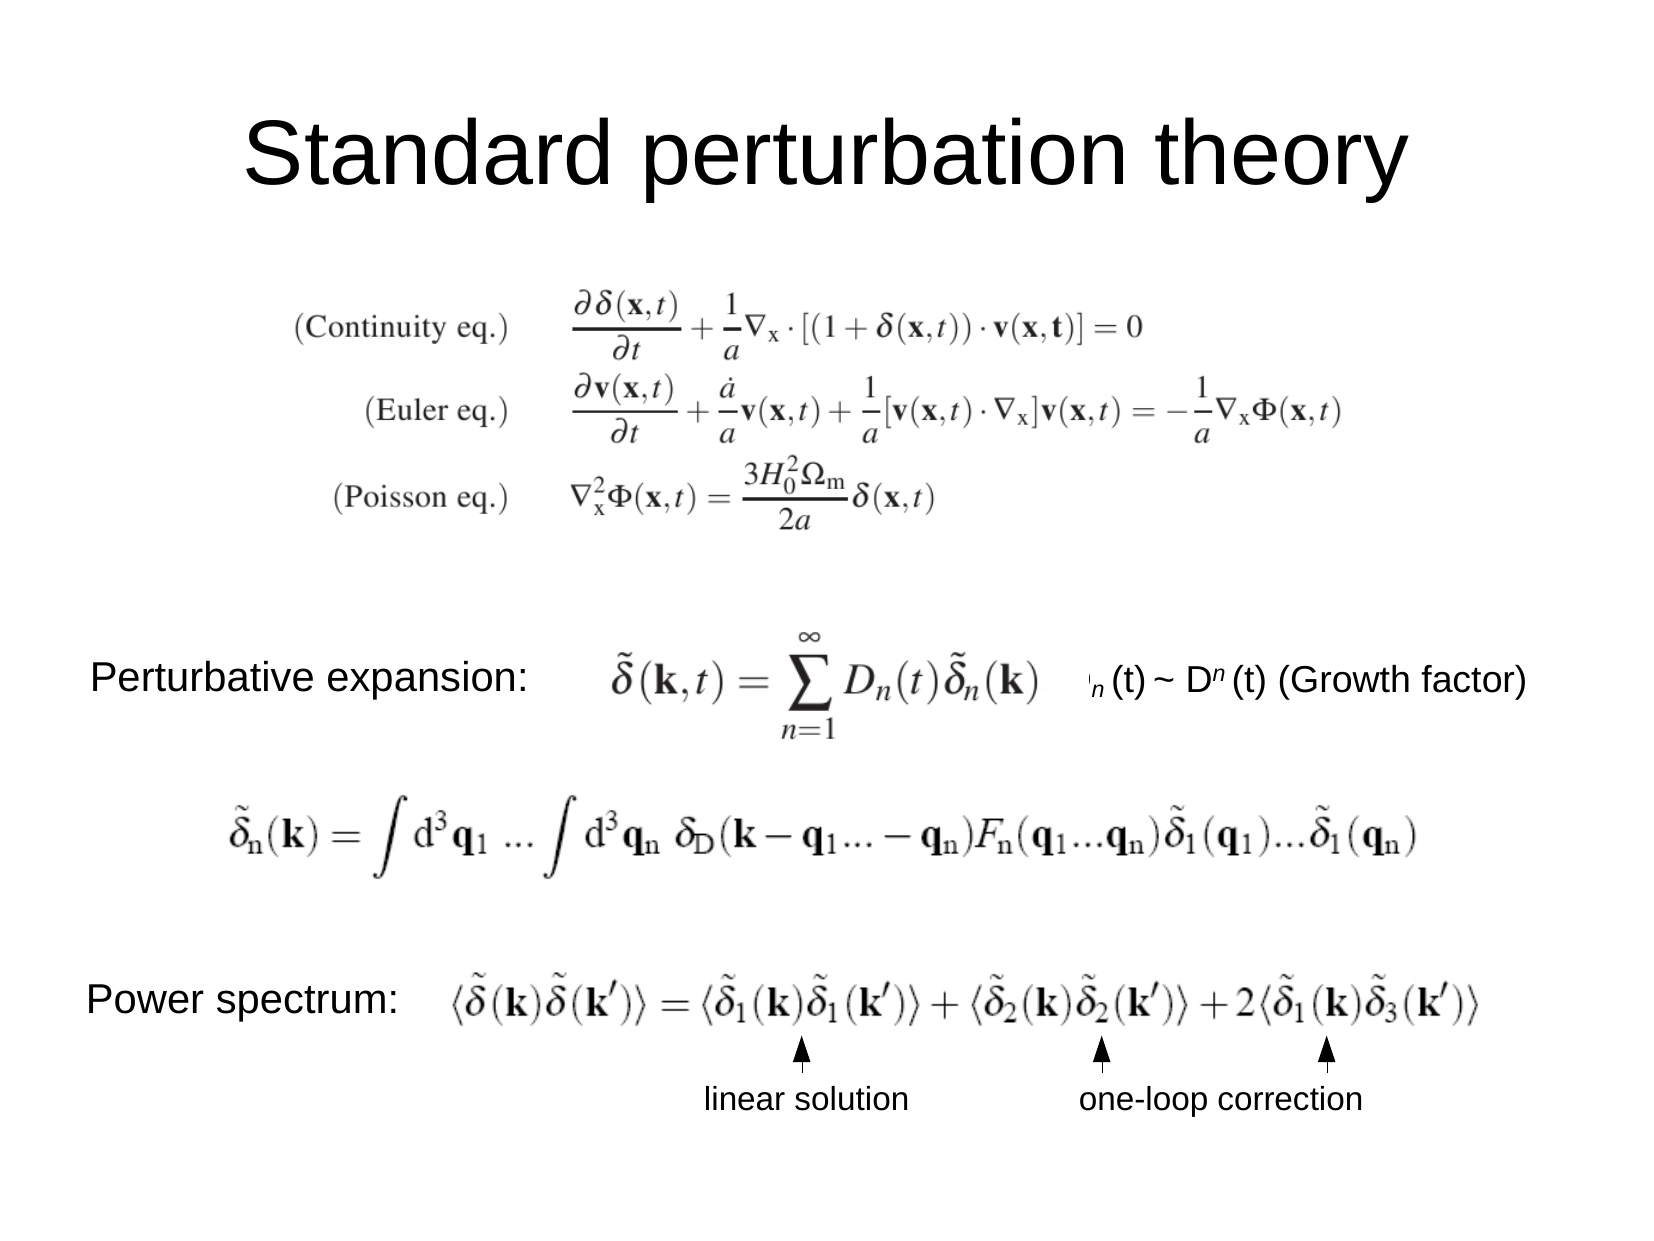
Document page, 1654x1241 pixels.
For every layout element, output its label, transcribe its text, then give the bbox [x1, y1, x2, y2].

text_box Dn (t) ~ Dn (t) (Growth factor) [1089, 651, 1654, 711]
text_box one-loop correction [1064, 1073, 1440, 1126]
picture [225, 787, 1426, 881]
text_box linear solution [689, 1073, 1064, 1126]
picture [450, 960, 1501, 1048]
text_box Perturbative expansion: [75, 645, 562, 708]
title Standard perturbation theory [82, 49, 1571, 257]
text_box Power spectrum: [71, 967, 540, 1030]
picture [562, 599, 1089, 767]
picture [251, 262, 1403, 552]
